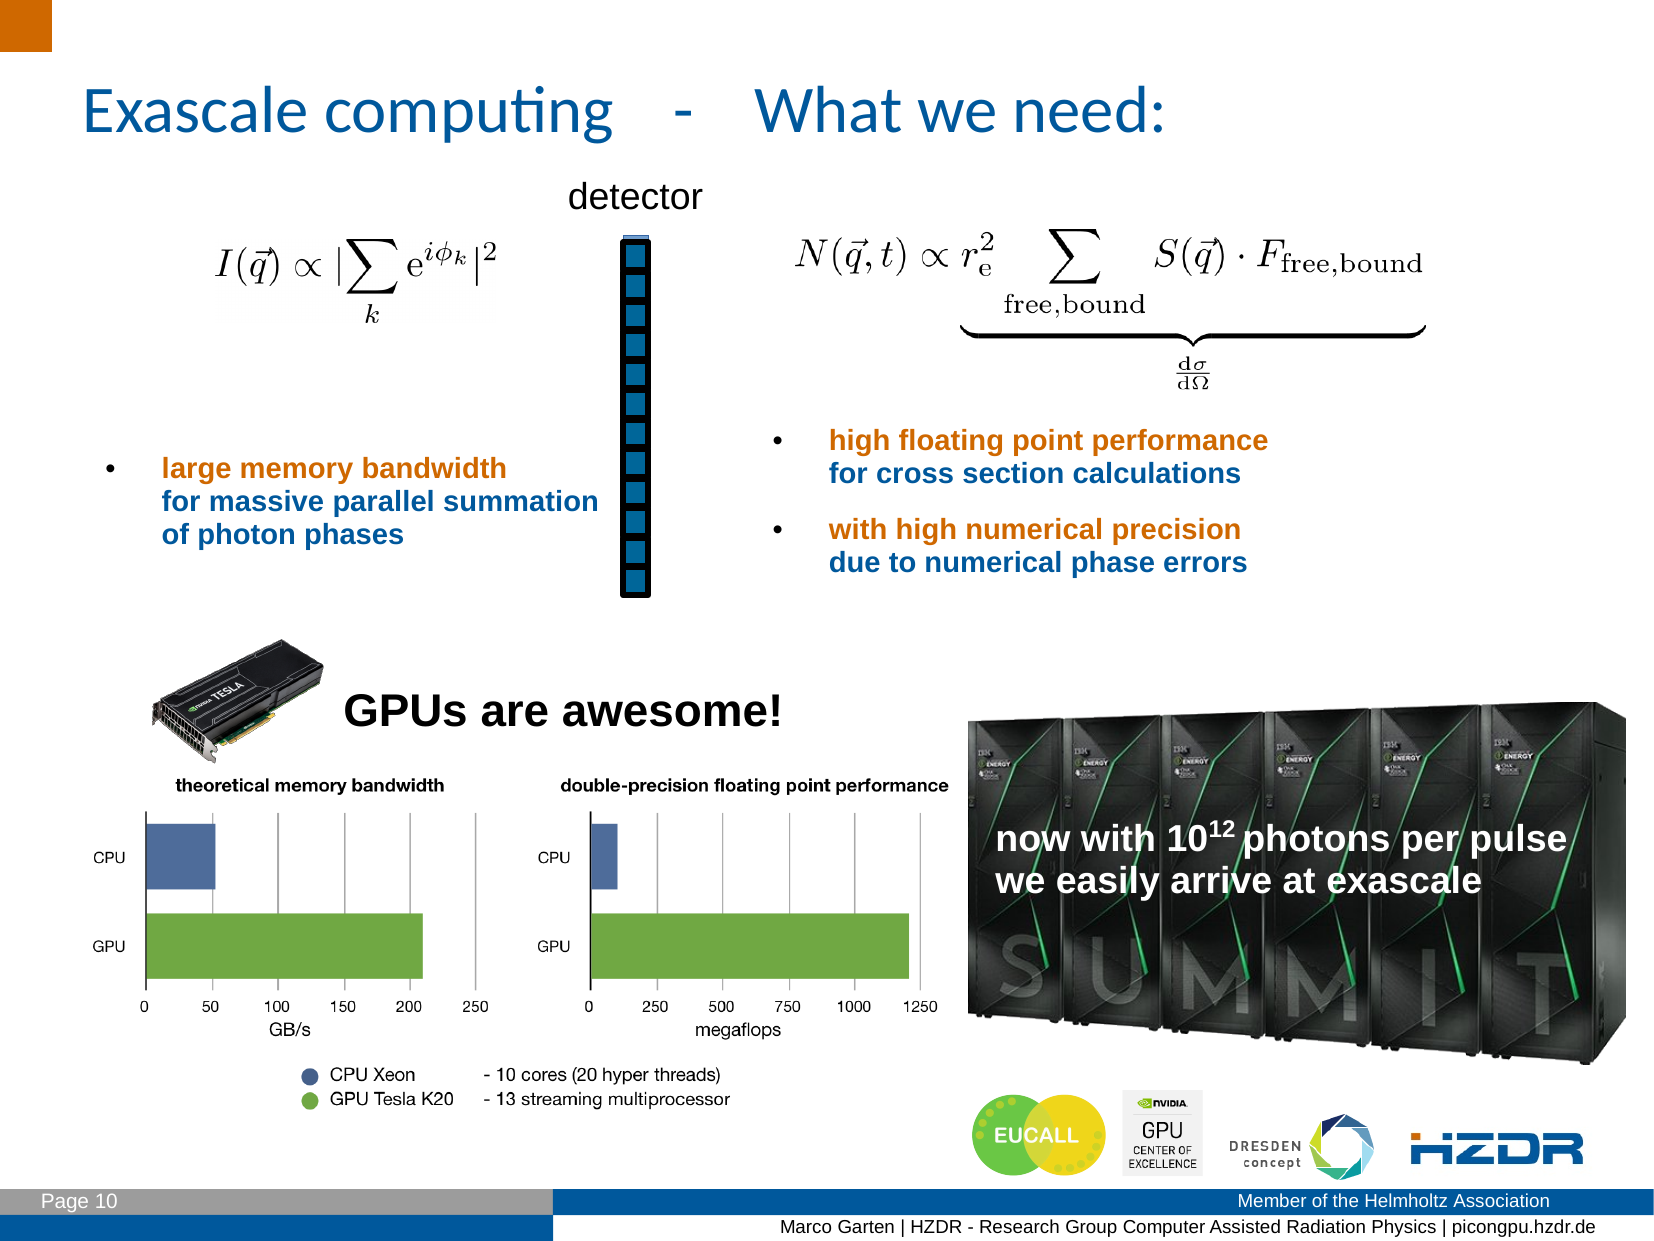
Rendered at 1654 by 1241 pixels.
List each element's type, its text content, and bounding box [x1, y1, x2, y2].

text_box GPUs are awesome! [328, 651, 964, 769]
picture [964, 1080, 1211, 1185]
picture [968, 702, 1626, 1066]
text_box high floating point performance for cross section calculations with high numerical precision due to numerical phase errors [757, 399, 1406, 603]
picture [1386, 1114, 1602, 1183]
picture [1230, 1114, 1374, 1180]
text_box large memory bandwidth for massive parallel summation of photon phases [90, 399, 738, 603]
picture [215, 239, 496, 323]
picture [86, 639, 961, 1122]
text_box now with 1012 photons per pulse we easily arrive at exascale [980, 784, 1617, 931]
picture [795, 229, 1426, 391]
text_box detector [553, 168, 718, 226]
title Exascale computing - What we need: [82, 2, 1654, 210]
text_box [623, 235, 649, 399]
